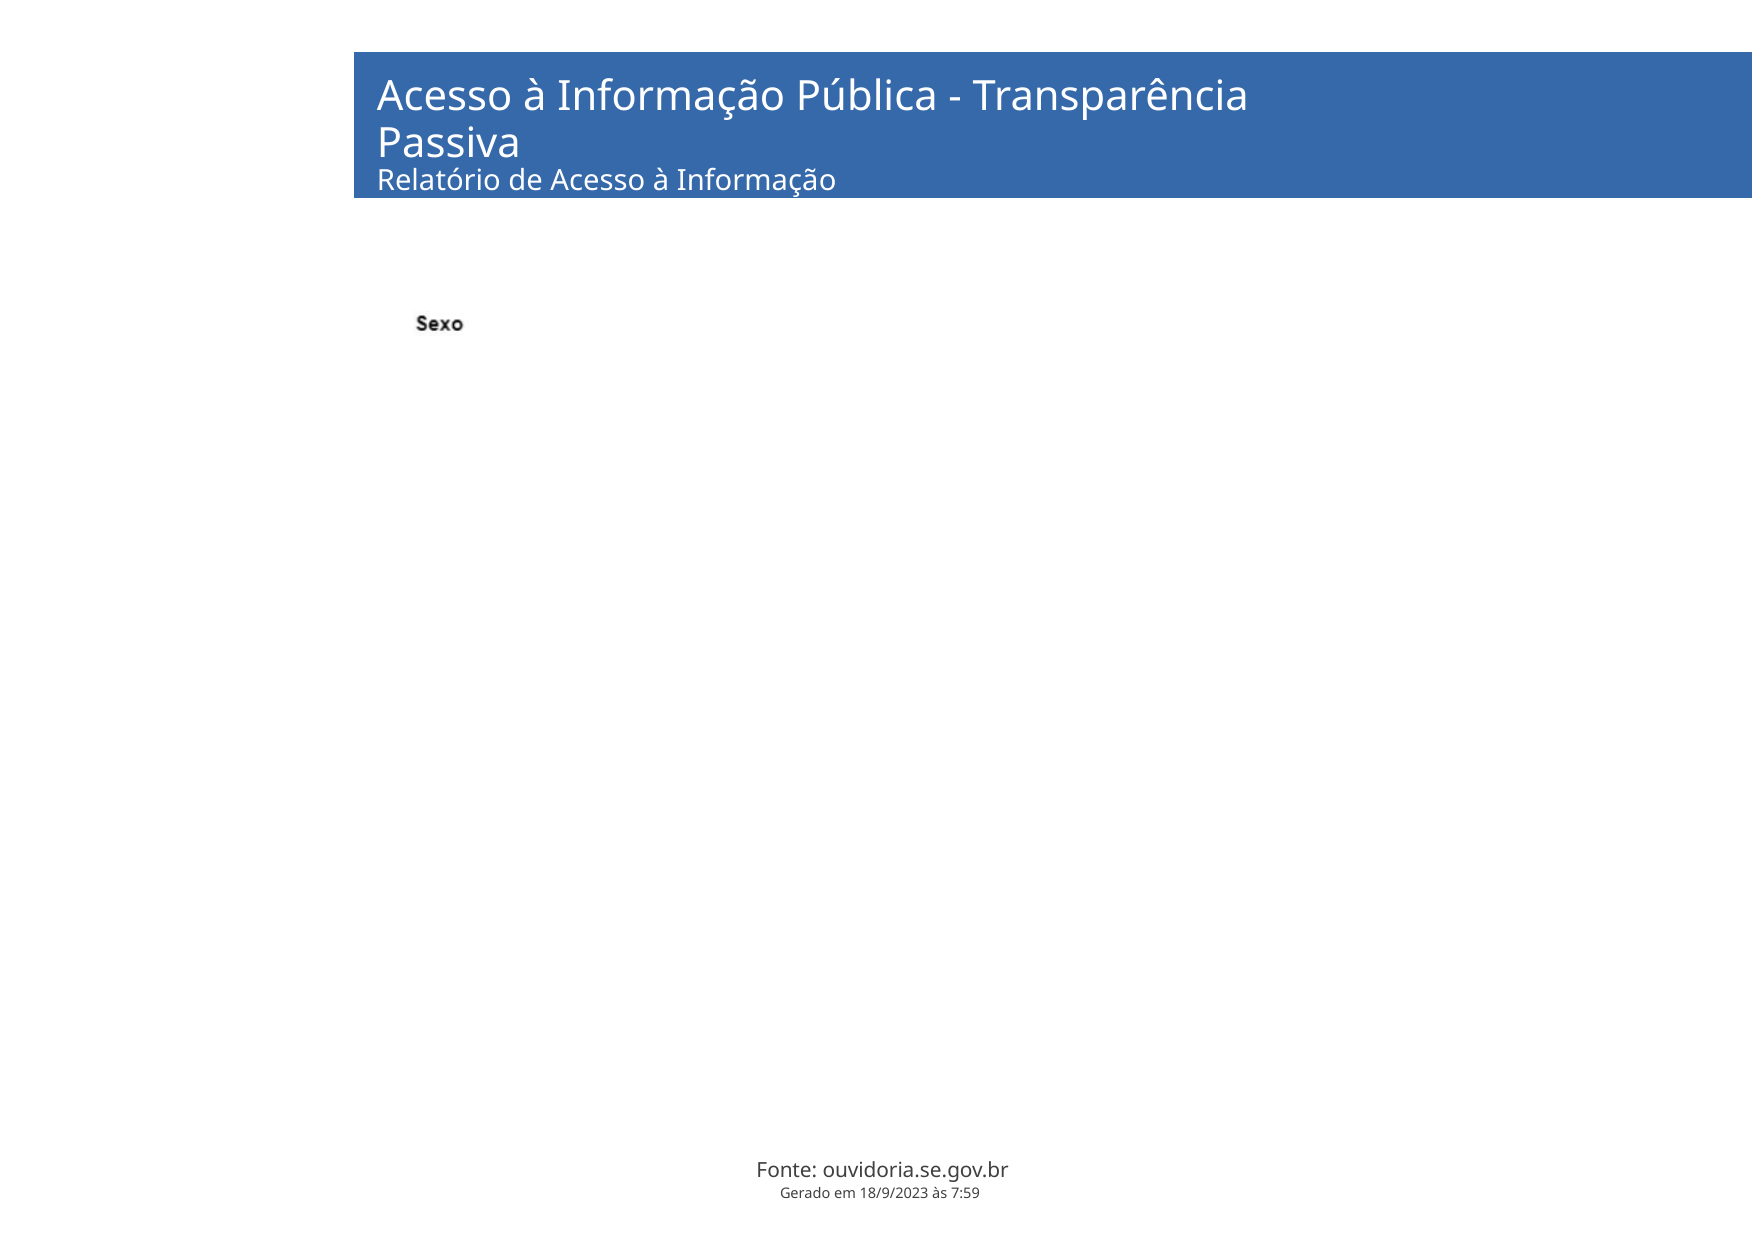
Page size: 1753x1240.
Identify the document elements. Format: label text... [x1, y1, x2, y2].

text_box [354, 52, 1752, 198]
text_box Acesso à Informação Pública - Transparência Passiva Relatório de Acesso à Informação EMSETURAgosto a Agosto de 2023 [376, 72, 1403, 228]
text_box [155, 211, 1599, 1028]
text_box Fonte: ouvidoria.se.gov.br [756, 1158, 1023, 1182]
text_box Gerado em 18/9/2023 às 7:59 [780, 1184, 999, 1202]
